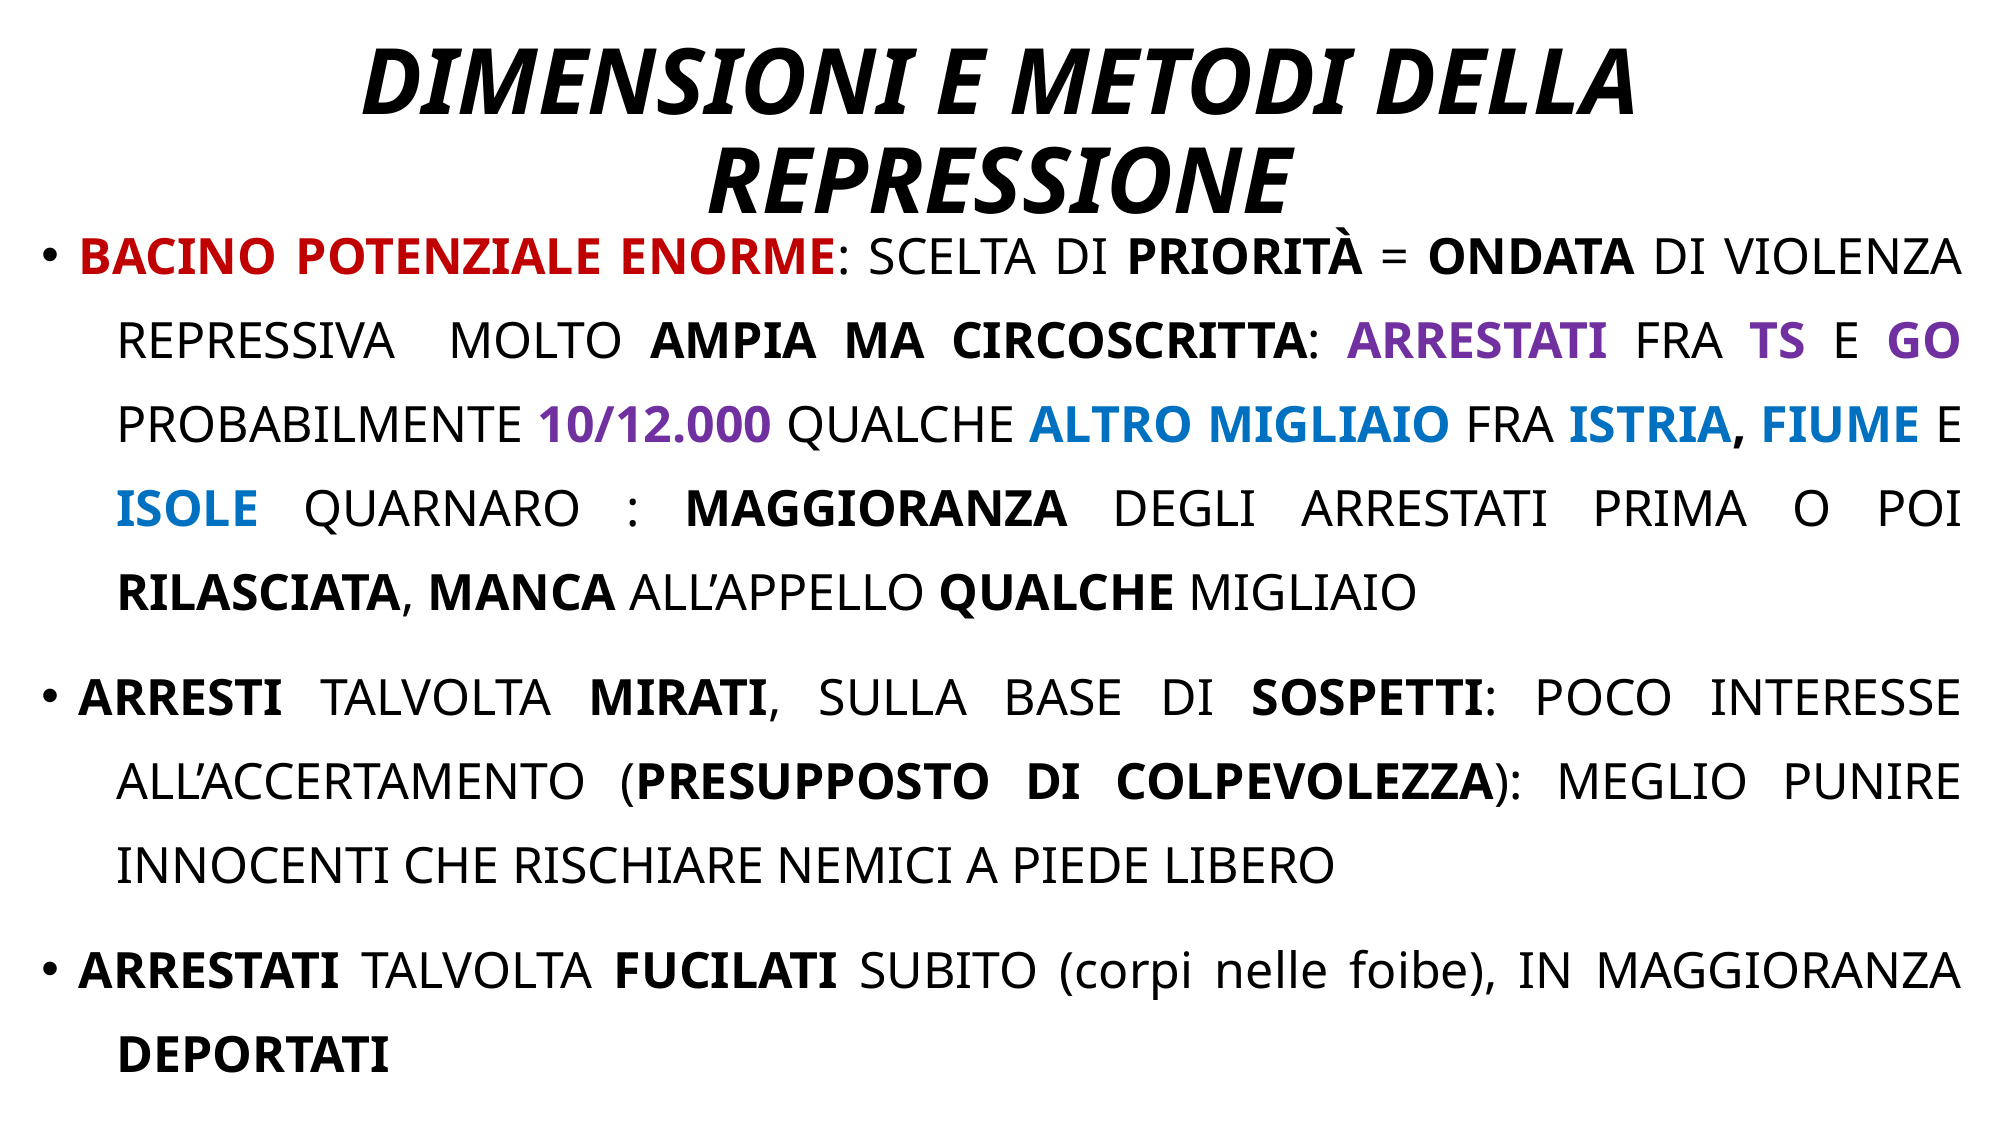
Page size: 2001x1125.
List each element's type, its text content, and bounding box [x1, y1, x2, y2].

list BACINO POTENZIALE ENORME: SCELTA DI PRIORITÀ = ONDATA DI VIOLENZA REPRESSIVA MOLTO AMPIA MA CIRCOSCRITTA: ARRESTATI FRA TS E GO PROBABILMENTE 10/12.000 QUALCHE ALTRO MIGLIAIO FRA ISTRIA, FIUME E ISOLE QUARNARO : MAGGIORANZA DEGLI ARRESTATI PRIMA O POI RILASCIATA, MANCA ALL’APPELLO QUALCHE MIGLIAIO ARRESTI TALVOLTA MIRATI, SULLA BASE DI SOSPETTI: POCO INTERESSE ALL’ACCERTAMENTO (PRESUPPOSTO DI COLPEVOLEZZA): MEGLIO PUNIRE INNOCENTI CHE RISCHIARE NEMICI A PIEDE LIBERO ARRESTATI TALVOLTA FUCILATI SUBITO (corpi nelle foibe), IN MAGGIORANZA DEPORTATI [26, 193, 1978, 1112]
title DIMENSIONI E METODI DELLA REPRESSIONE [137, 27, 1863, 112]
